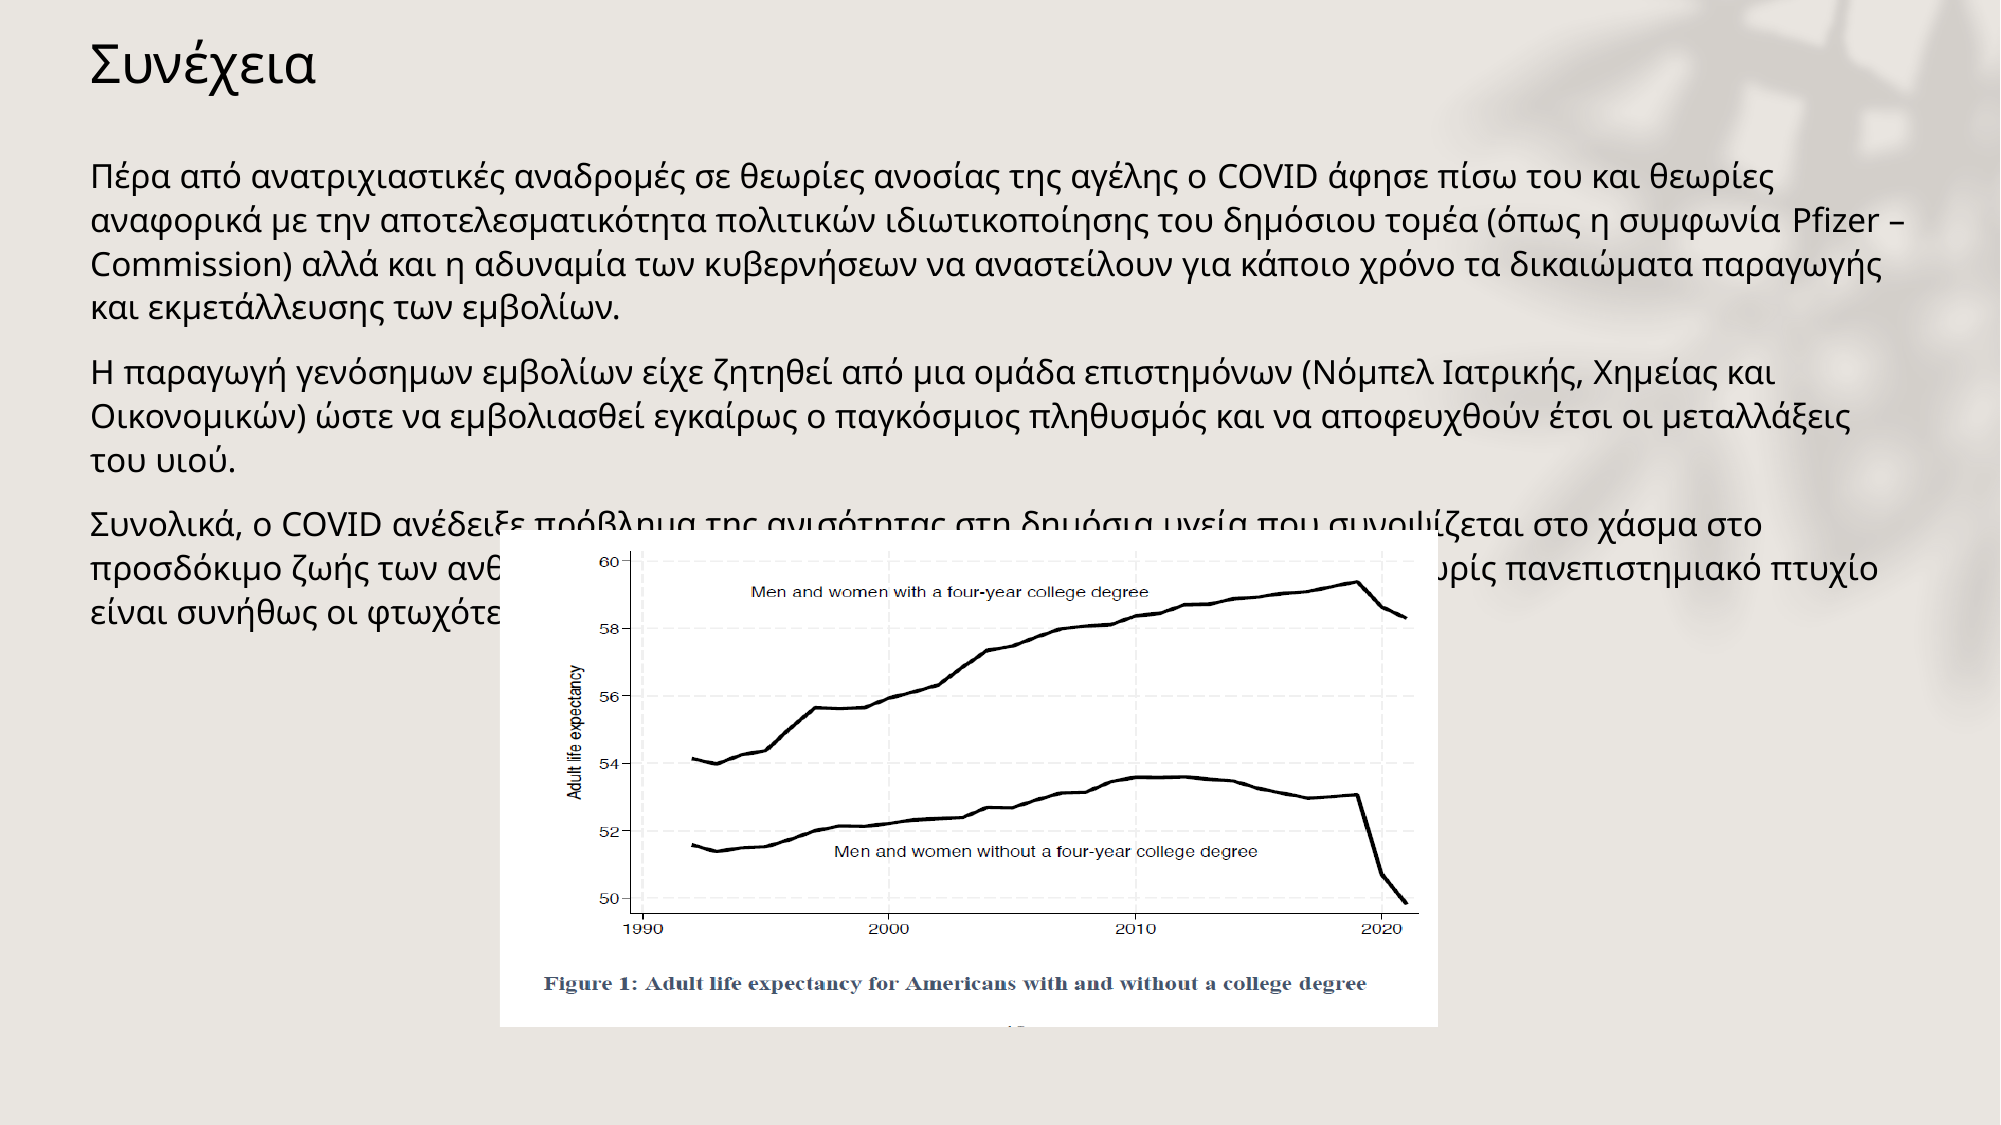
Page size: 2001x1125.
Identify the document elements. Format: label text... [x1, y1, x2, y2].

title Συνέχεια [75, 21, 1863, 103]
list Πέρα από ανατριχιαστικές αναδρομές σε θεωρίες ανοσίας της αγέλης ο COVID άφησε πίσω του και θεωρίες αναφορικά με την αποτελεσματικότητα πολιτικών ιδιωτικοποίησης του δημόσιου τομέα (όπως η συμφωνία Pfizer – Commission) αλλά και η αδυναμία των κυβερνήσεων να αναστείλουν για κάποιο χρόνο τα δικαιώματα παραγωγής και εκμετάλλευσης των εμβολίων. Η παραγωγή γενόσημων εμβολίων είχε ζητηθεί από μια ομάδα επιστημόνων (Νόμπελ Ιατρικής, Χημείας και Οικονομικών) ώστε να εμβολιασθεί εγκαίρως ο παγκόσμιος πληθυσμός και να αποφευχθούν έτσι οι μεταλλάξεις του υιού. Συνολικά, ο COVID ανέδειξε πρόβλημα της ανισότητας στη δημόσια υγεία που συνοψίζεται στο χάσμα στο προσδόκιμο ζωής των ανθρώπων με ή χωρίς πανεπιστημιακό πτυχίο. Οι άνθρωποι χωρίς πανεπιστημιακό πτυχίο είναι συνήθως οι φτωχότεροι. [75, 143, 1925, 1058]
picture [499, 530, 1438, 1027]
